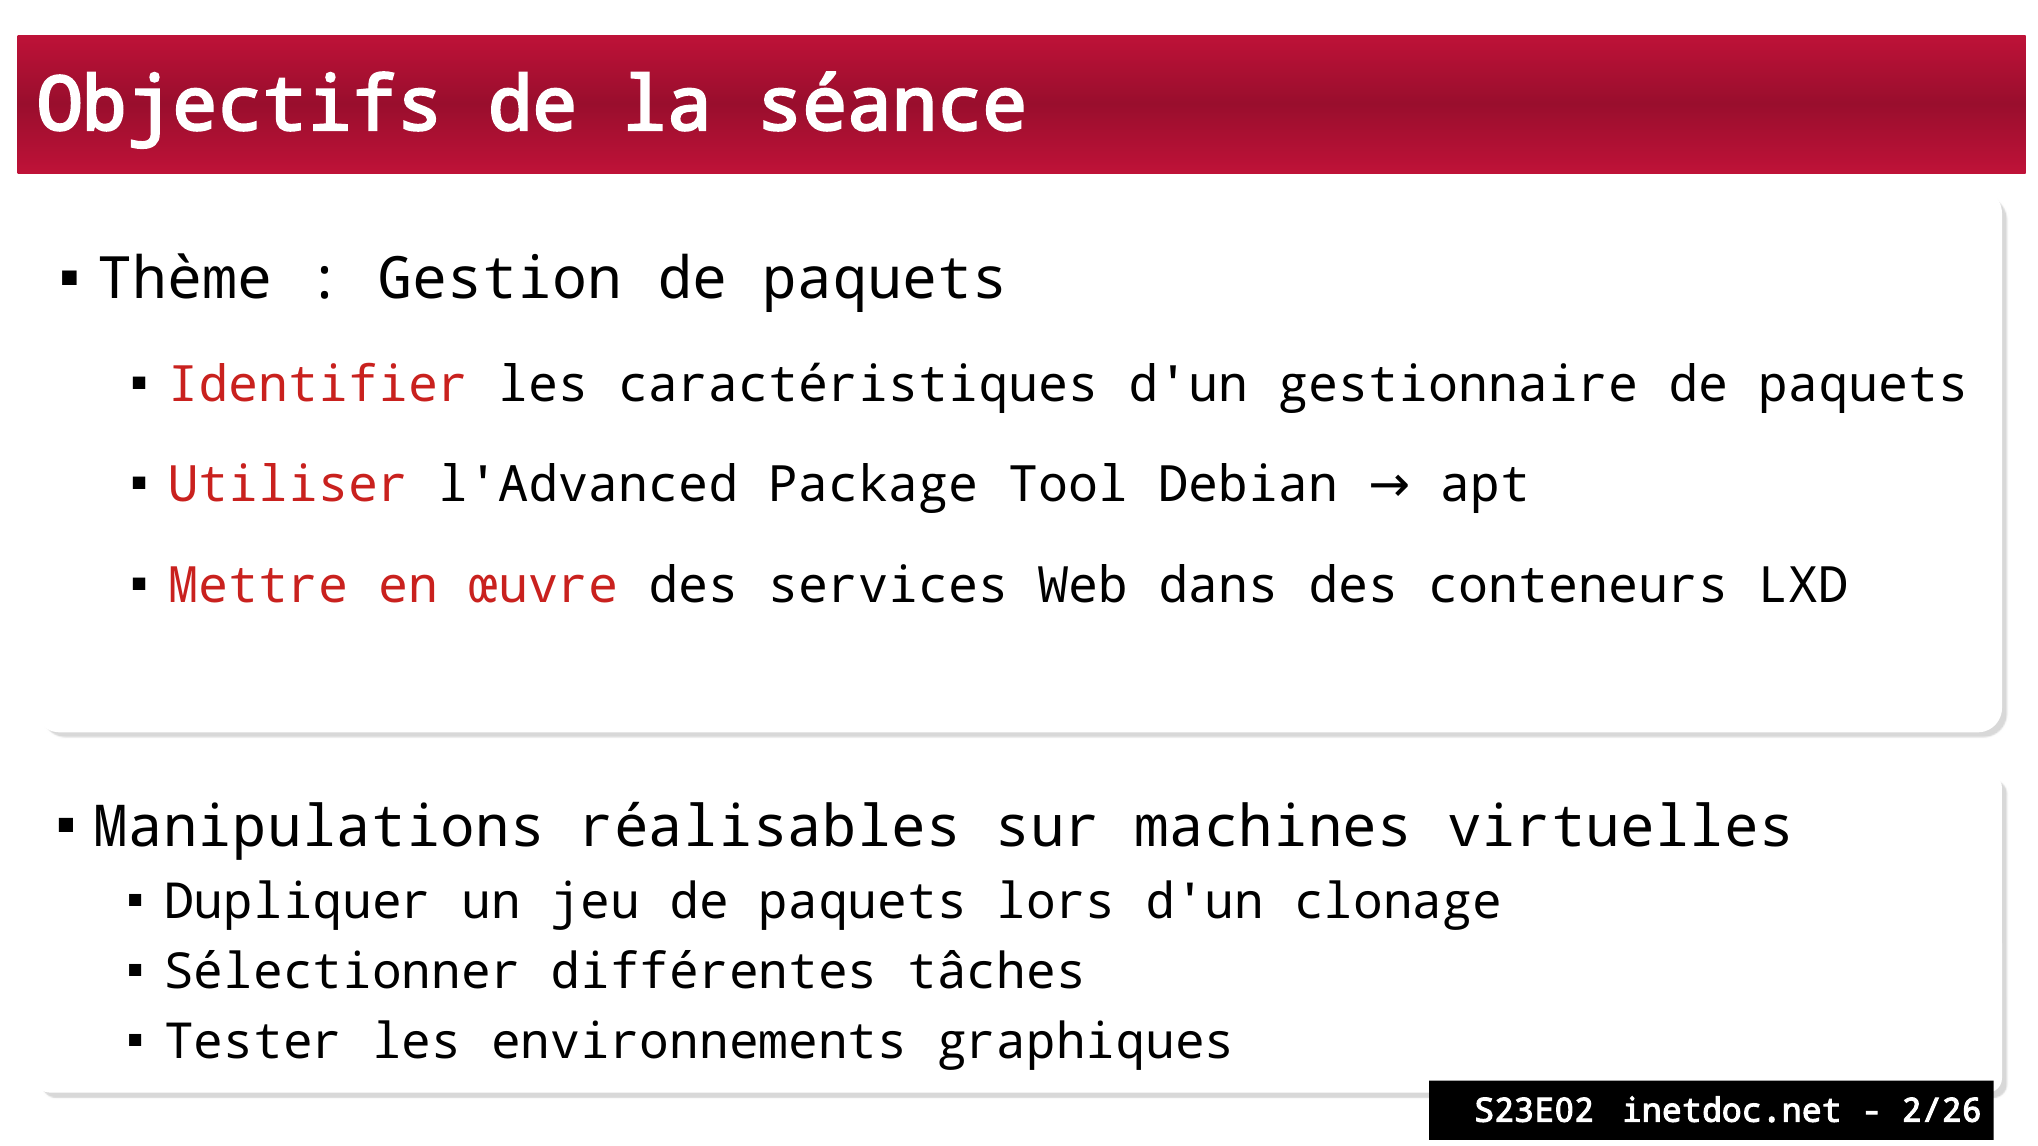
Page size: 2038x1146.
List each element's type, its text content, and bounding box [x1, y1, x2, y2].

text_box Thème : Gestion de paquets Identifier les caractéristiques d'un gestionnaire de paquets Utiliser l'Advanced Package Tool Debian → apt Mettre en œuvre des services Web dans des conteneurs LXD [35, 188, 2003, 733]
text_box S23E02 inetdoc.net - <numéro>/26 [1429, 1080, 1994, 1140]
text_box Objectifs de la séance [17, 35, 2026, 174]
text_box Manipulations réalisables sur machines virtuelles Dupliquer un jeu de paquets lors d'un clonage Sélectionner différentes tâches Tester les environnements graphiques [35, 773, 2003, 1093]
